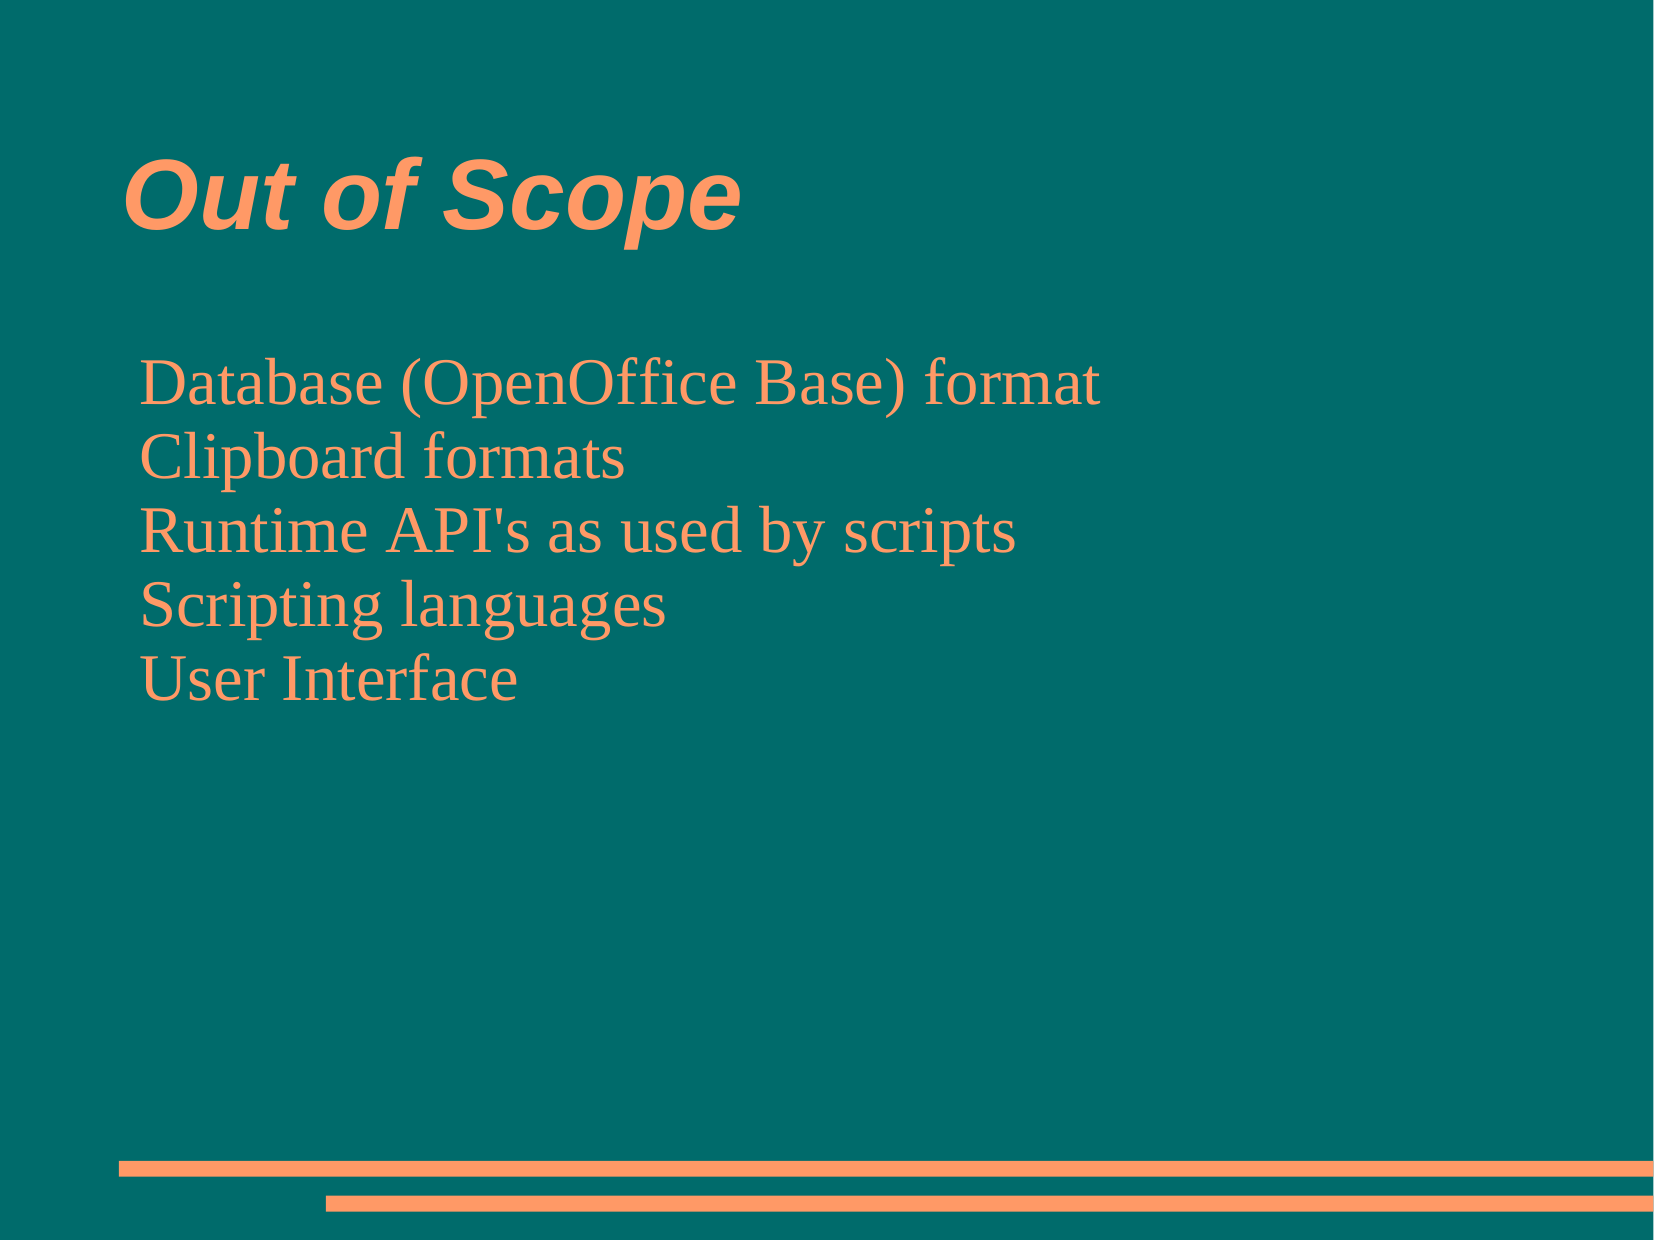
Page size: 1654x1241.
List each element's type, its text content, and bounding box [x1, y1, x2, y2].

title Out of Scope [121, 91, 1534, 299]
list Database (OpenOffice Base) format Clipboard formats Runtime API's as used by scripts Scripting languages User Interface [121, 344, 1534, 1127]
